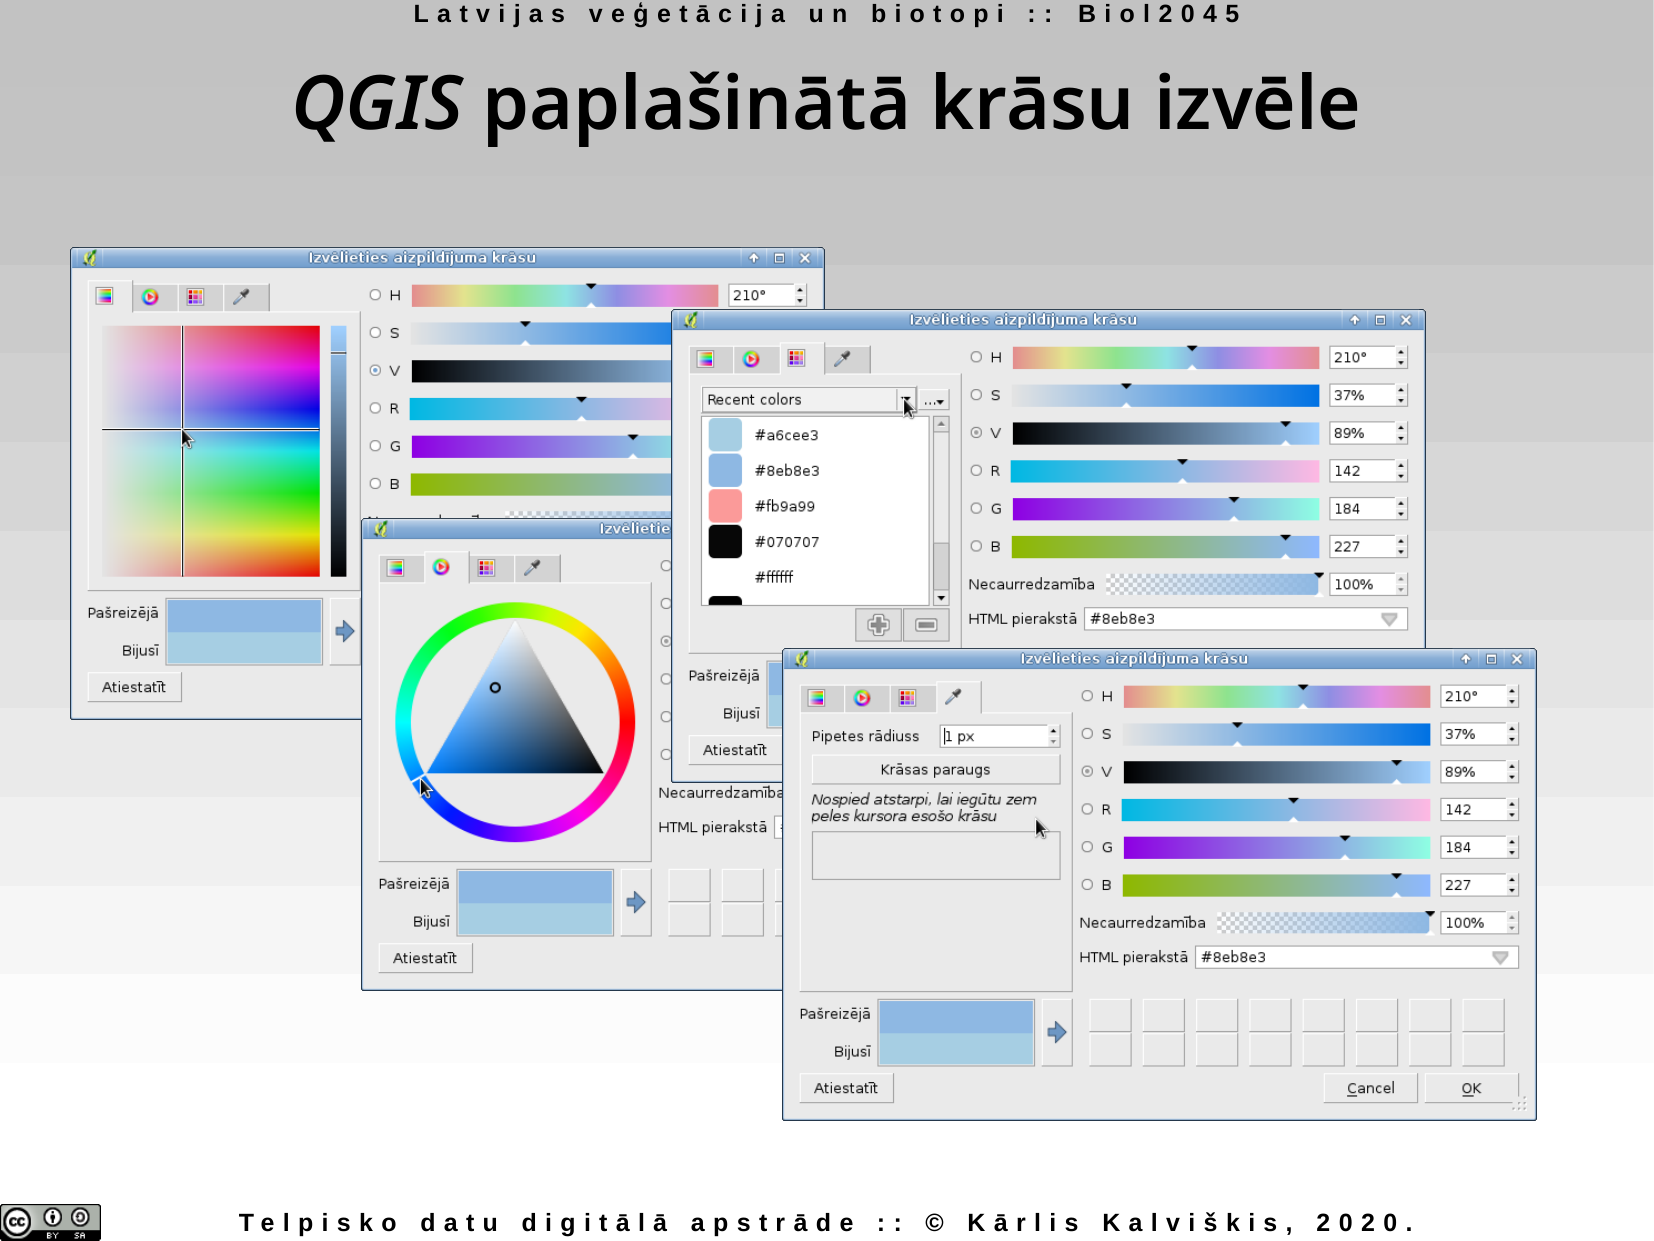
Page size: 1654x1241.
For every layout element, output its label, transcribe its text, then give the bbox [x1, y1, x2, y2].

title QGIS paplašinātā krāsu izvēle [29, 49, 1625, 296]
picture [0, 0, 1654, 1241]
